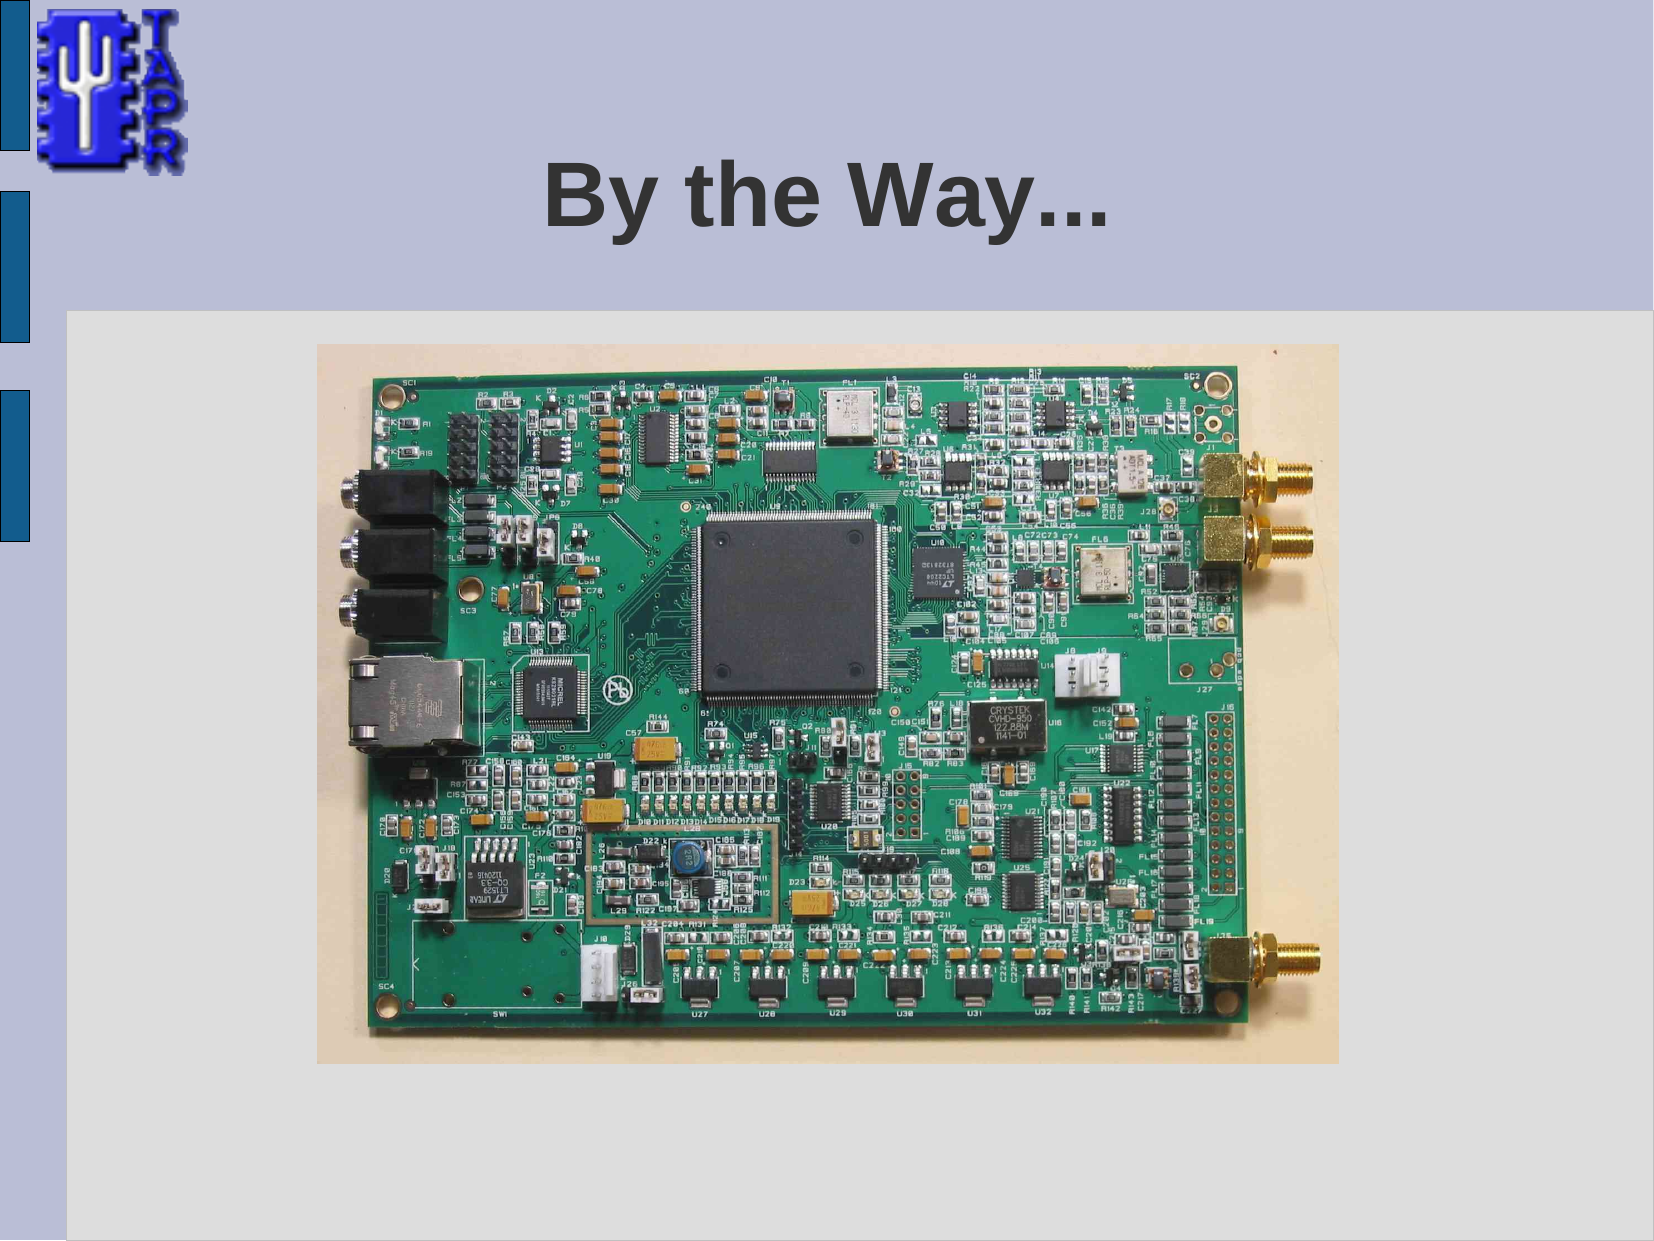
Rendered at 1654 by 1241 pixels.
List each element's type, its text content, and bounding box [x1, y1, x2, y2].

title By the Way... [121, 91, 1534, 299]
picture [317, 344, 1339, 1065]
picture [37, 9, 188, 176]
